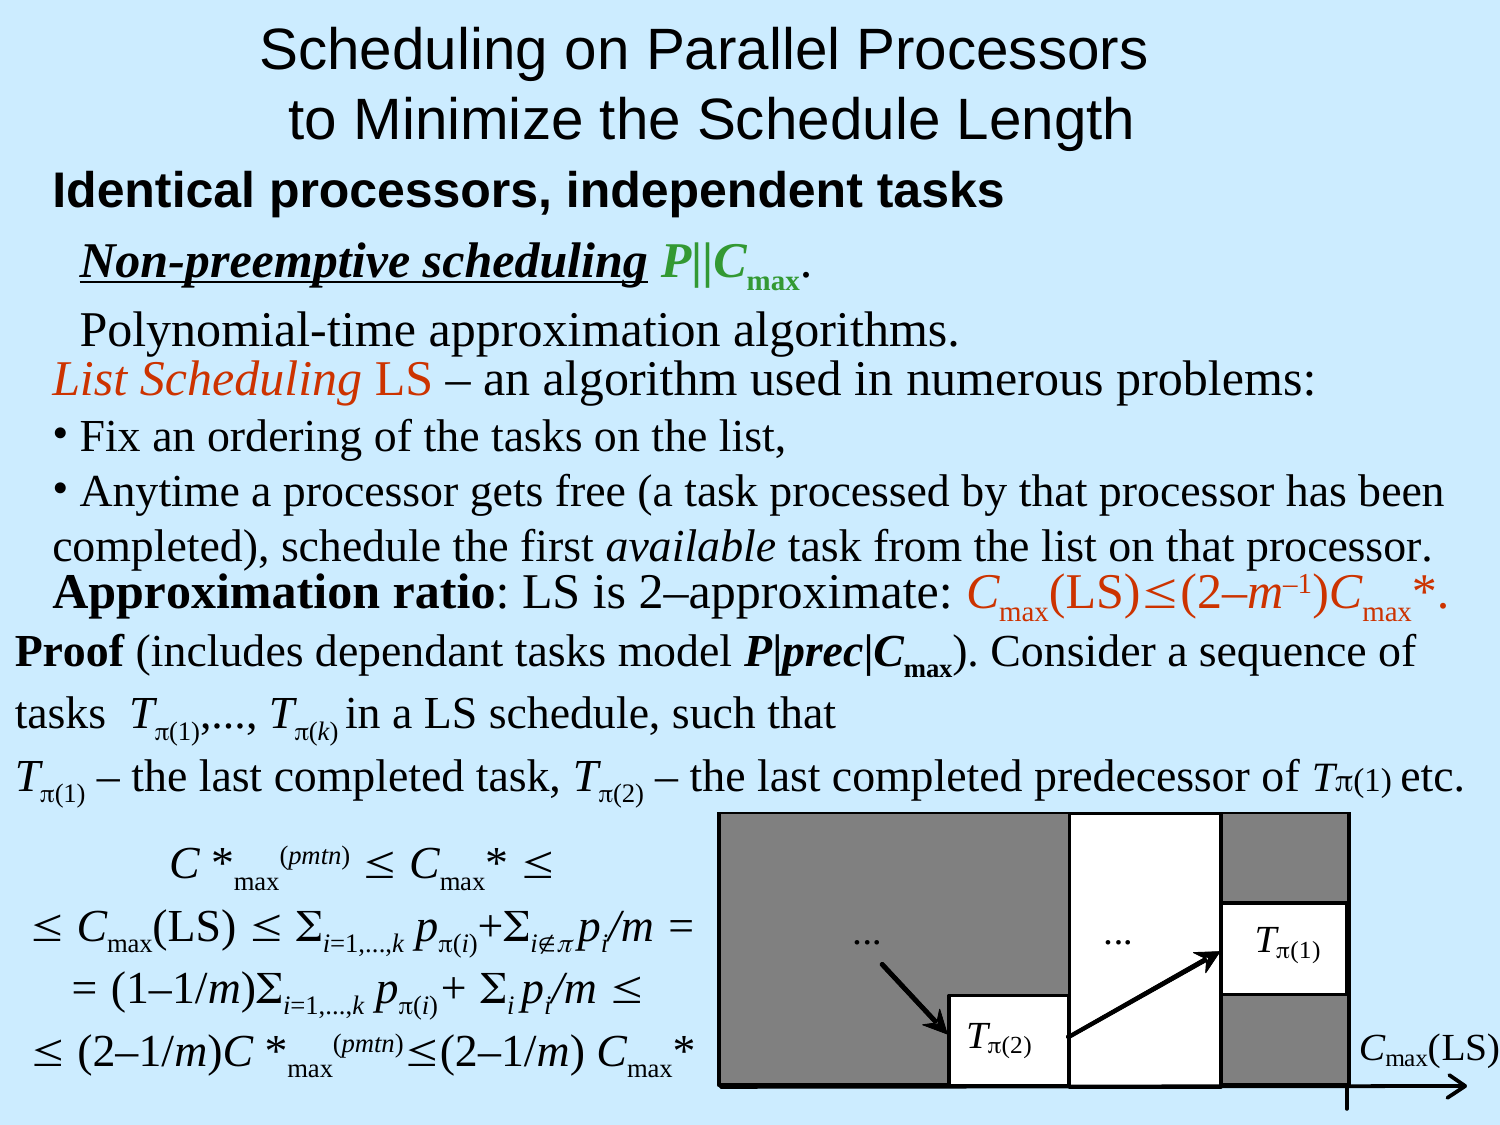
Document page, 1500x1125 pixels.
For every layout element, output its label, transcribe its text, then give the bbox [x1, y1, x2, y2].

text_box Approximation ratio: LS is 2–approximate: Cmax(LS)(2–m–1)Cmax*. [37, 579, 1055, 612]
text_box Approximation ratio: LS is 2–approximate: Cmax(LS)(2–m–1)Cmax*. [1187, 579, 1322, 612]
text_box Approximation ratio: LS is 2–approximate: Cmax(LS)(2–m–1)Cmax*. [1322, 579, 1500, 612]
text_box Identical processors, independent tasks [37, 149, 1500, 226]
text_box Approximation ratio: LS is 2–approximate: Cmax(LS)(2–m–1)Cmax*. [1133, 579, 1187, 612]
text_box Proof (includes dependant tasks model P|prec|Cmax). Consider a sequence of tasks T(1),..., T(k) in a LS schedule, such that T(1) – the last completed task, T(2) – the last completed predecessor of T(1) etc. [0, 612, 1500, 816]
text_box List Scheduling LS – an algorithm used in numerous problems: Fix an ordering of the tasks on the list, Anytime a processor gets free (a task processed by that processor has been completed), schedule the first available task from the list on that processor. [37, 338, 1500, 579]
title Scheduling on Parallel Processors to Minimize the Schedule Length [0, 0, 1463, 175]
text_box C *max(pmtn)  Cmax*   Cmax(LS)  i=1,...,k p(i)+i pi/m = = (1–1/m)i=1,...,k p(i)+ i pi/m   (2–1/m)C *max(pmtn)(2–1/m) Cmax* [0, 825, 738, 1091]
text_box Non-preemptive scheduling P||Cmax. Polynomial-time approximation algorithms. [64, 219, 1500, 338]
text_box Approximation ratio: LS is 2–approximate: Cmax(LS)(2–m–1)Cmax*. [1055, 579, 1133, 612]
chart [716, 812, 1500, 1117]
